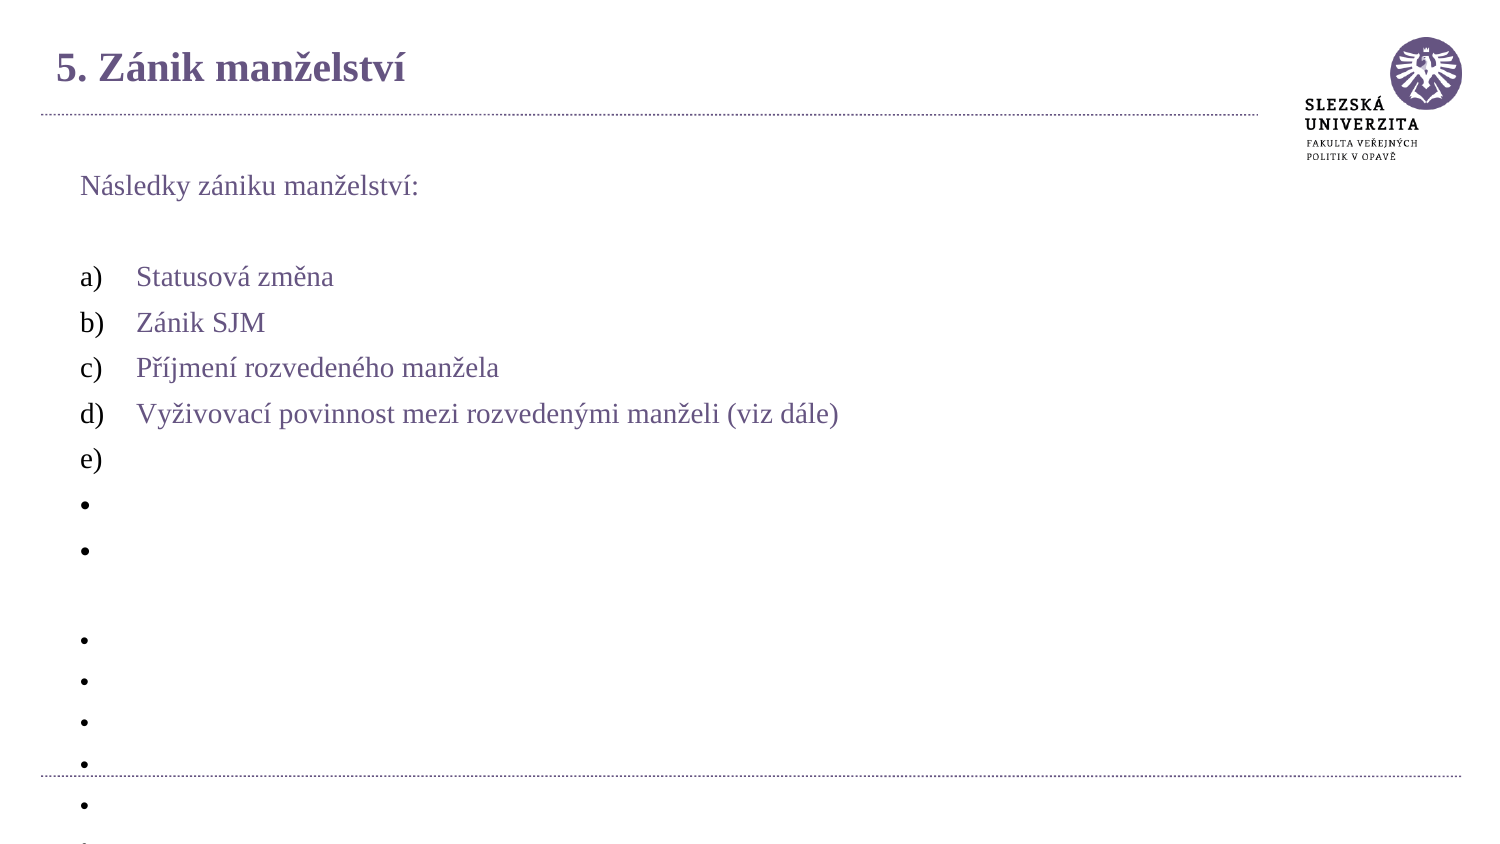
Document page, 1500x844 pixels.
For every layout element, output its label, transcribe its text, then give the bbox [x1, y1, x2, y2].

text_box Následky zániku manželství: Statusová změna Zánik SJM Příjmení rozvedeného manžela Vyživovací povinnost mezi rozvedenými manželi (viz dále) [64, 161, 1385, 784]
title 5. Zánik manželství [41, 32, 1220, 116]
